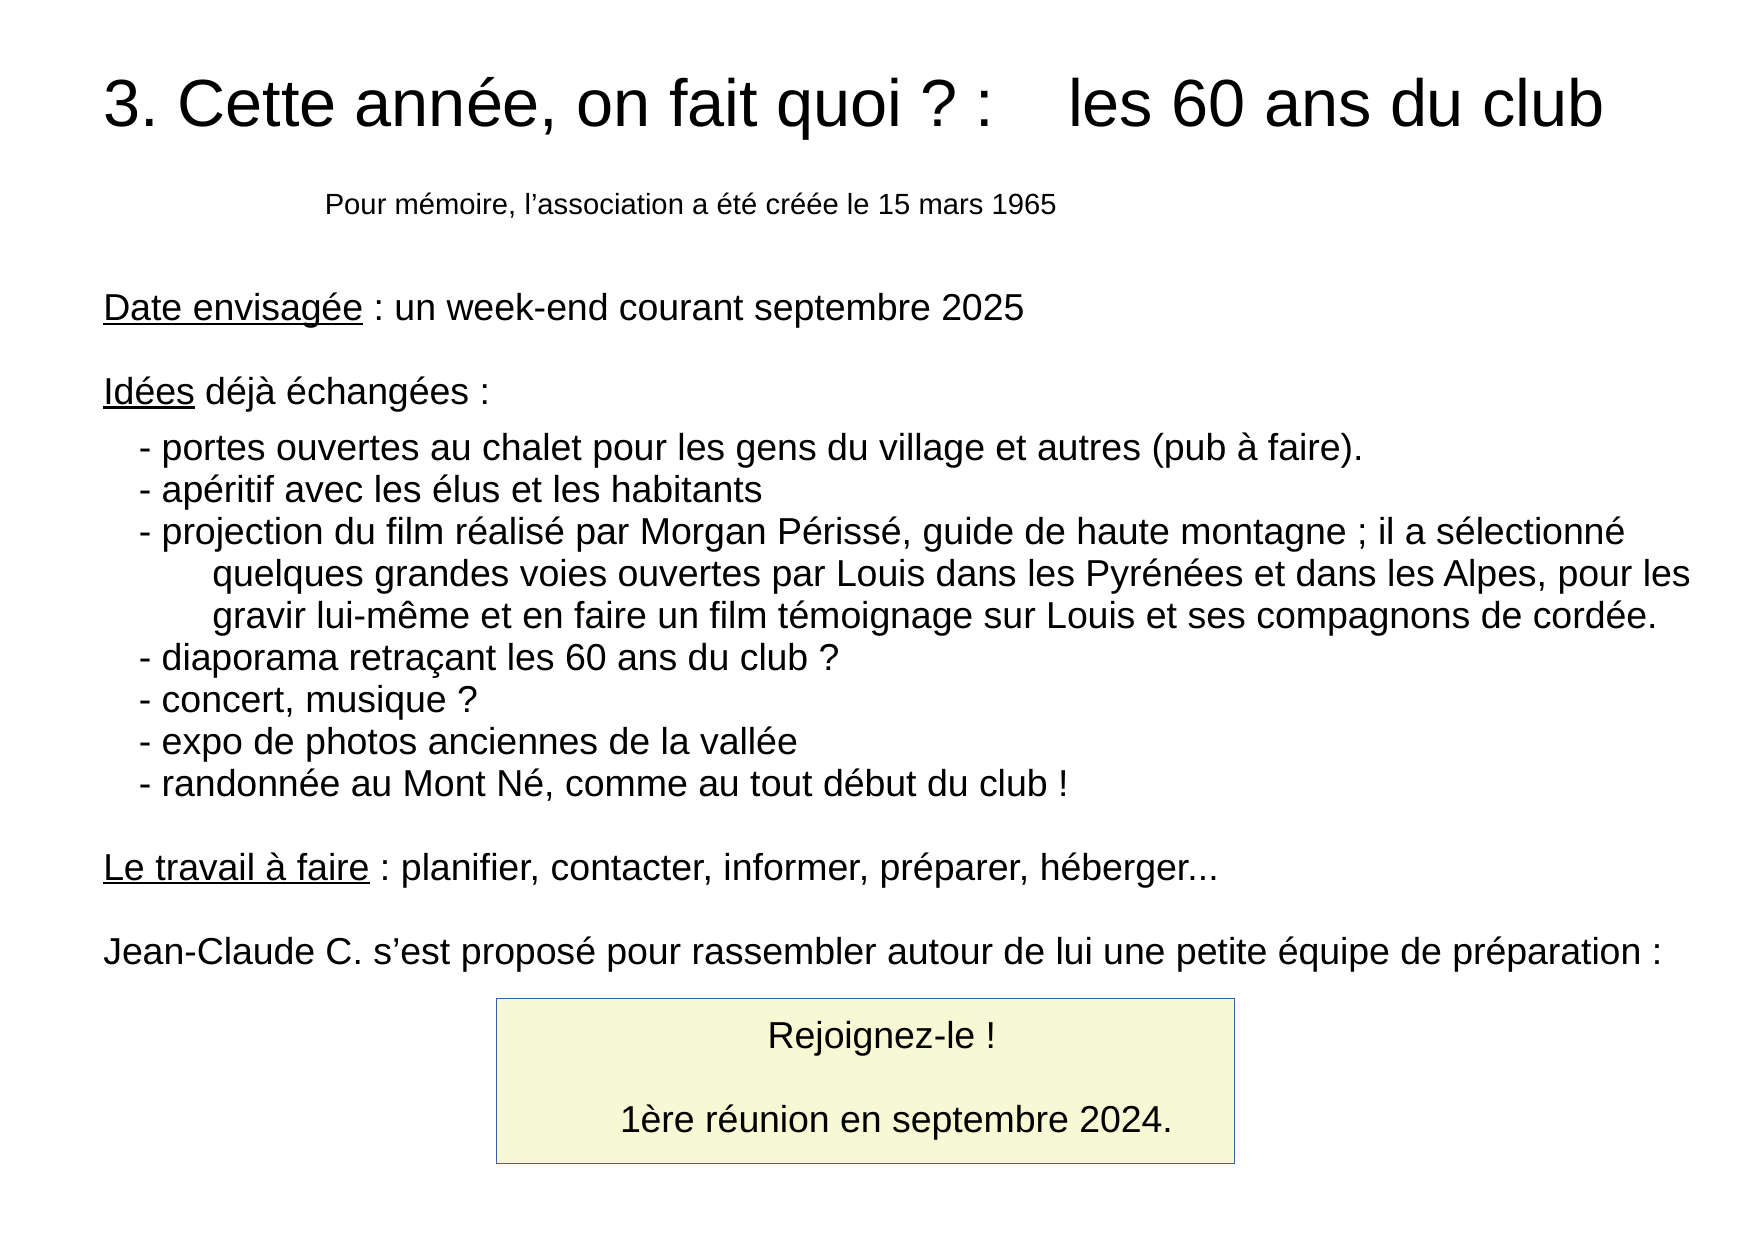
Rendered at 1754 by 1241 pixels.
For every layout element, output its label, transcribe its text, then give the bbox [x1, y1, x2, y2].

text_box 3. Cette année, on fait quoi ? : les 60 ans du club Pour mémoire, l’association a été créée le 15 mars 1965 Date envisagée : un week-end courant septembre 2025 Idées déjà échangées : - portes ouvertes au chalet pour les gens du village et autres (pub à faire). - apéritif avec les élus et les habitants - projection du film réalisé par Morgan Périssé, guide de haute montagne ; il a sélectionné quelques grandes voies ouvertes par Louis dans les Pyrénées et dans les Alpes, pour les gravir lui-même et en faire un film témoignage sur Louis et ses compagnons de cordée. - diaporama retraçant les 60 ans du club ? - concert, musique ? - expo de photos anciennes de la vallée - randonnée au Mont Né, comme au tout début du club ! Le travail à faire : planifier, contacter, informer, préparer, héberger... Jean-Claude C. s’est proposé pour rassembler autour de lui une petite équipe de préparation : Rejoignez-le ! 1ère réunion en septembre 2024. [88, 59, 1713, 1148]
text_box [496, 1148, 1235, 1164]
